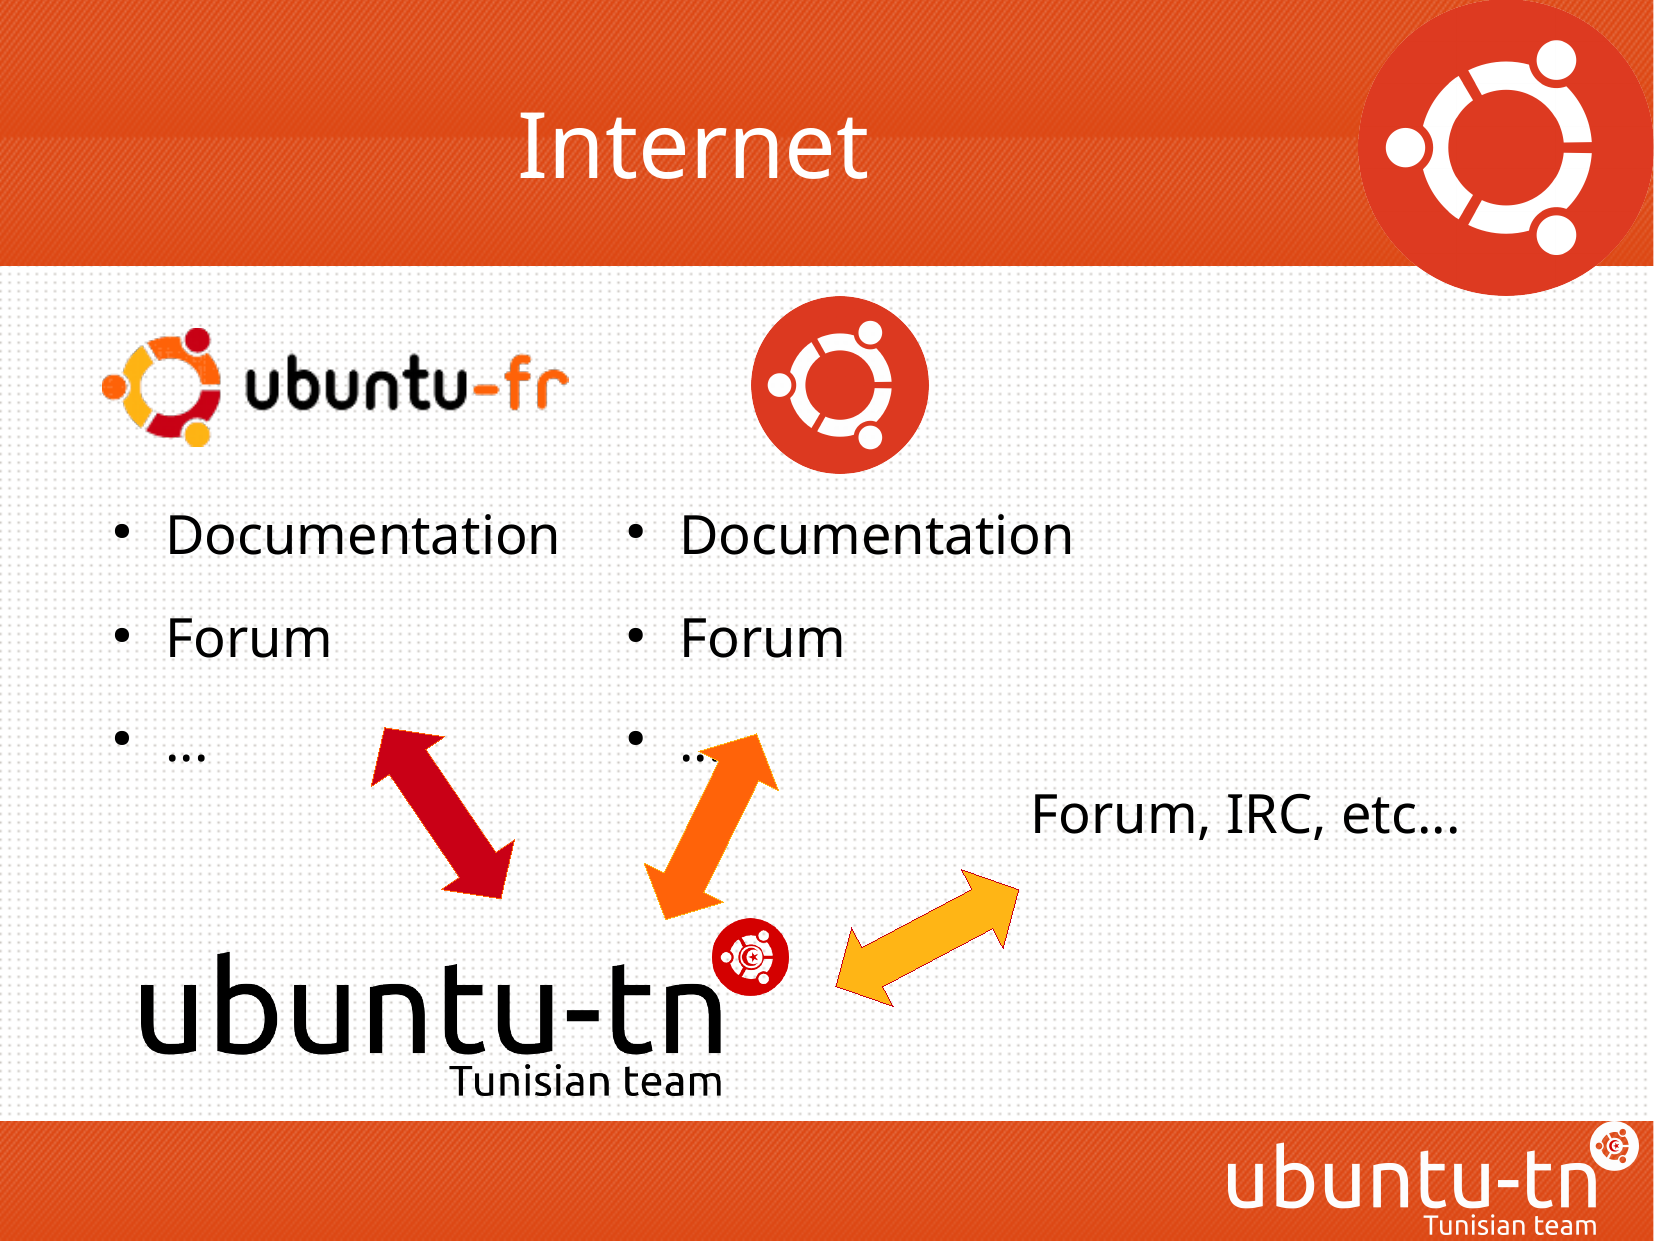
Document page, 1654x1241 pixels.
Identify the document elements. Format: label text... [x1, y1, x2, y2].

text_box [835, 869, 1019, 1007]
text_box [371, 727, 515, 899]
list Documentation Forum ... [94, 496, 597, 739]
title Internet [29, 36, 1359, 250]
picture [0, 0, 1654, 1241]
text_box [644, 733, 779, 918]
text_box Forum, IRC, etc... [1015, 767, 1577, 844]
list Documentation Forum ... [608, 496, 1111, 739]
